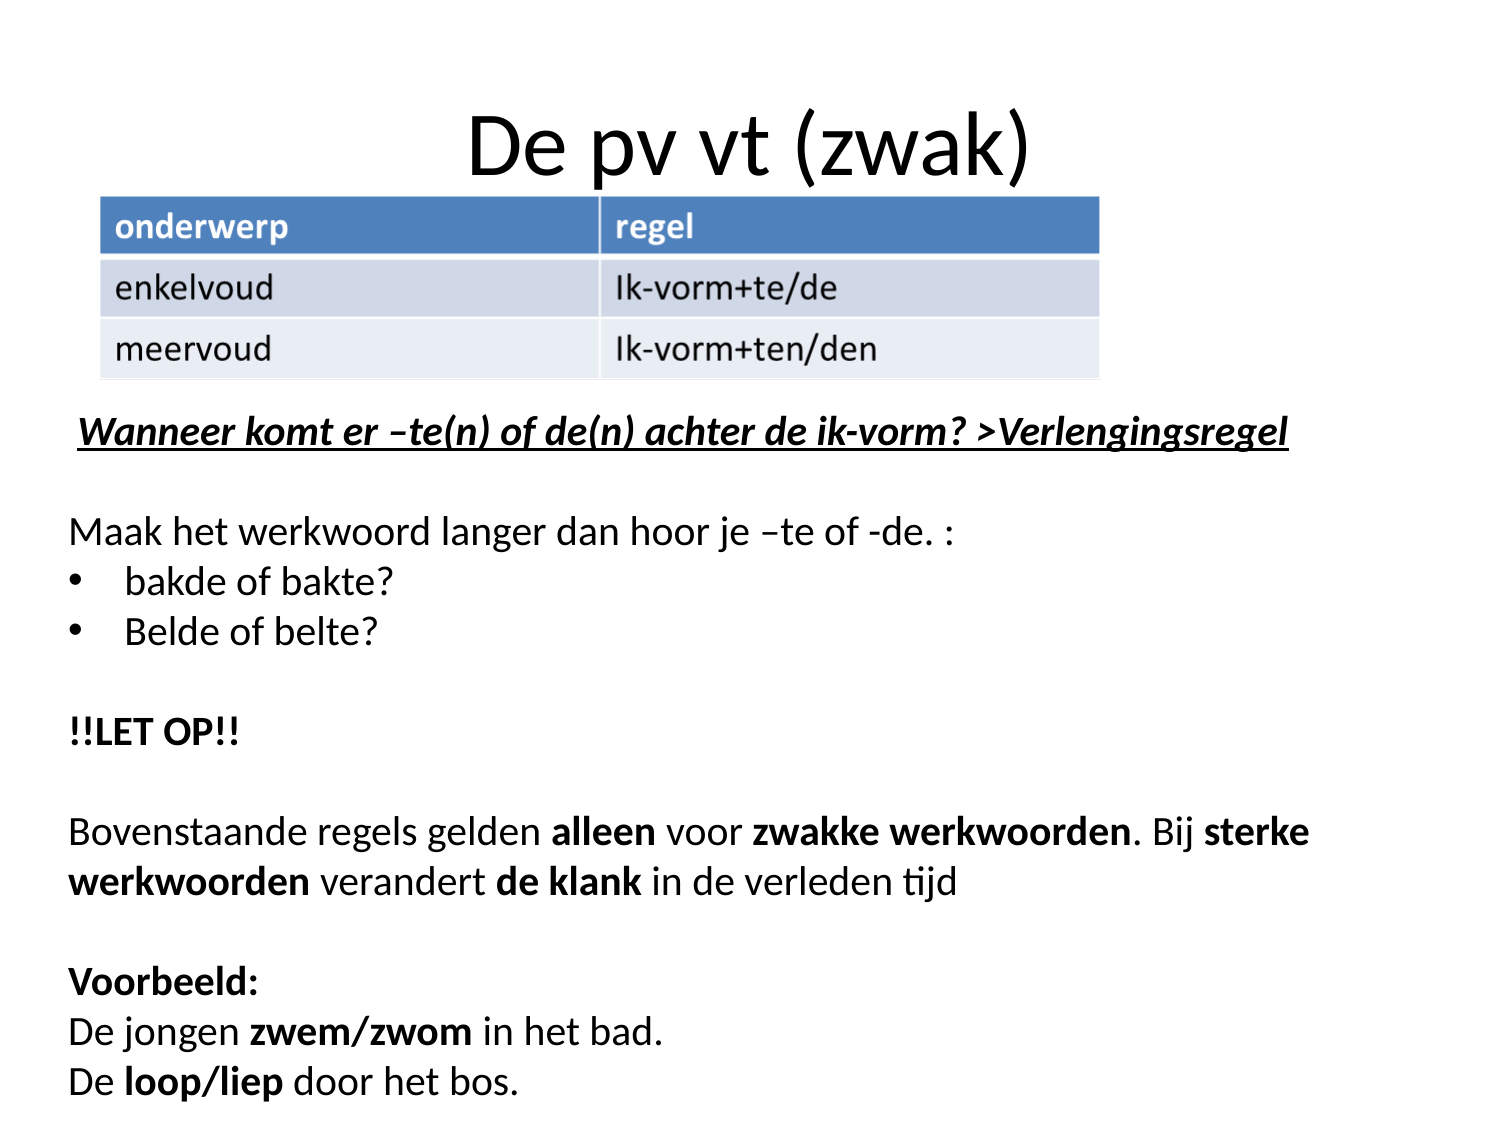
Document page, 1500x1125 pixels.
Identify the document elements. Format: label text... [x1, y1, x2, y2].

picture [99, 190, 1101, 394]
title De pv vt (zwak) [75, 45, 1426, 233]
text_box Wanneer komt er –te(n) of de(n) achter de ik-vorm? >Verlengingsregel Maak het werkwoord langer dan hoor je –te of -de. : bakde of bakte? Belde of belte? !!LET OP!! Bovenstaande regels gelden alleen voor zwakke werkwoorden. Bij sterke werkwoorden verandert de klank in de verleden tijd Voorbeeld: De jongen zwem/zwom in het bad. De loop/liep door het bos. [53, 196, 1388, 1125]
